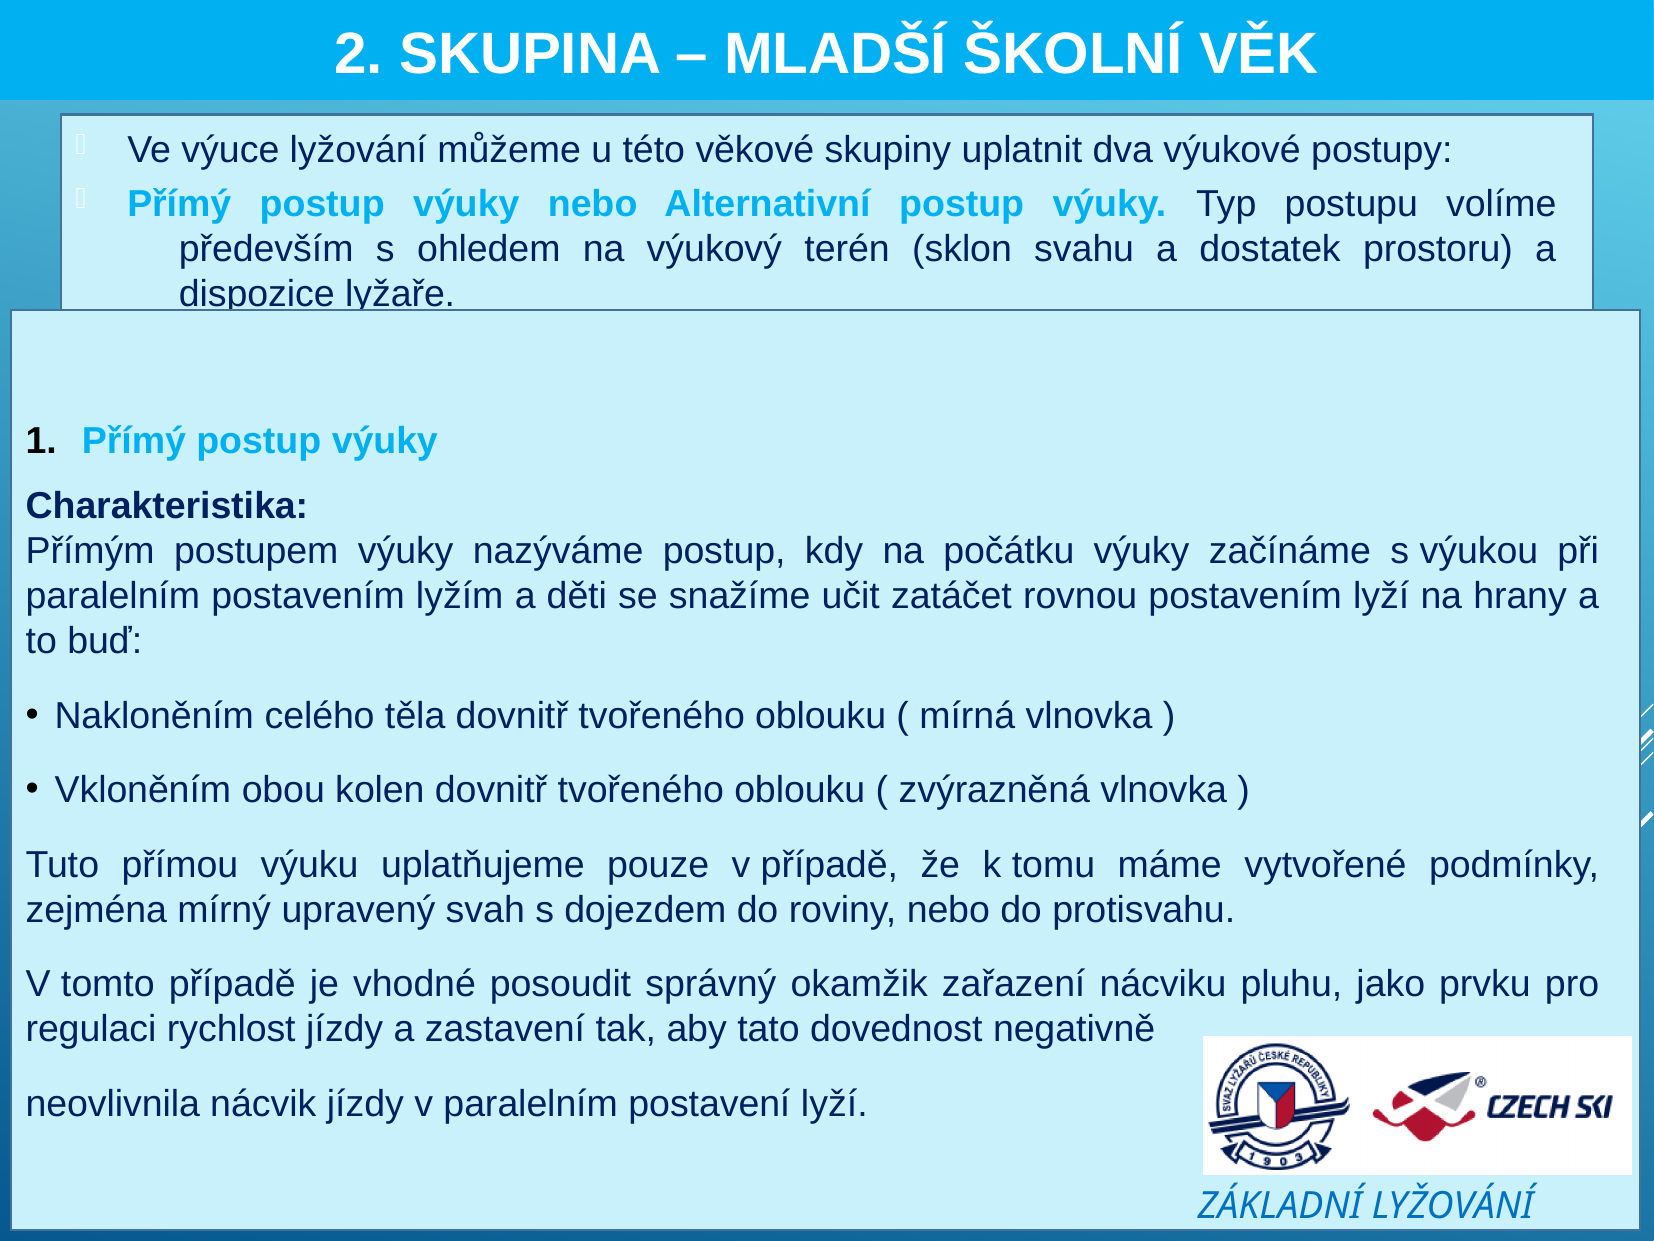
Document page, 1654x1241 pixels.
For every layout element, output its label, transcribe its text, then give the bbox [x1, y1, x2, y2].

text_box ZÁKLADNÍ LYŽOVÁNÍ [1182, 1173, 1644, 1235]
picture [1202, 1036, 1632, 1173]
list Ve výuce lyžování můžeme u této věkové skupiny uplatnit dva výukové postupy: Přímý postup výuky nebo Alternativní postup výuky. Typ postupu volíme především s ohledem na výukový terén (sklon svahu a dostatek prostoru) a dispozice lyžaře. [60, 114, 1593, 309]
title 2. Skupina – mladší školní věk [0, 0, 1654, 100]
text_box Přímý postup výuky Charakteristika: Přímým postupem výuky nazýváme postup, kdy na počátku výuky začínáme s výukou při paralelním postavením lyžím a děti se snažíme učit zatáčet rovnou postavením lyží na hrany a to buď: Nakloněním celého těla dovnitř tvořeného oblouku ( mírná vlnovka ) Vkloněním obou kolen dovnitř tvořeného oblouku ( zvýrazněná vlnovka ) Tuto přímou výuku uplatňujeme pouze v případě, že k tomu máme vytvořené podmínky, zejména mírný upravený svah s dojezdem do roviny, nebo do protisvahu. V tomto případě je vhodné posoudit správný okamžik zařazení nácviku pluhu, jako prvku pro regulaci rychlost jízdy a zastavení tak, aby tato dovednost negativně neovlivnila nácvik jízdy v paralelním postavení lyží. [10, 309, 1641, 1231]
